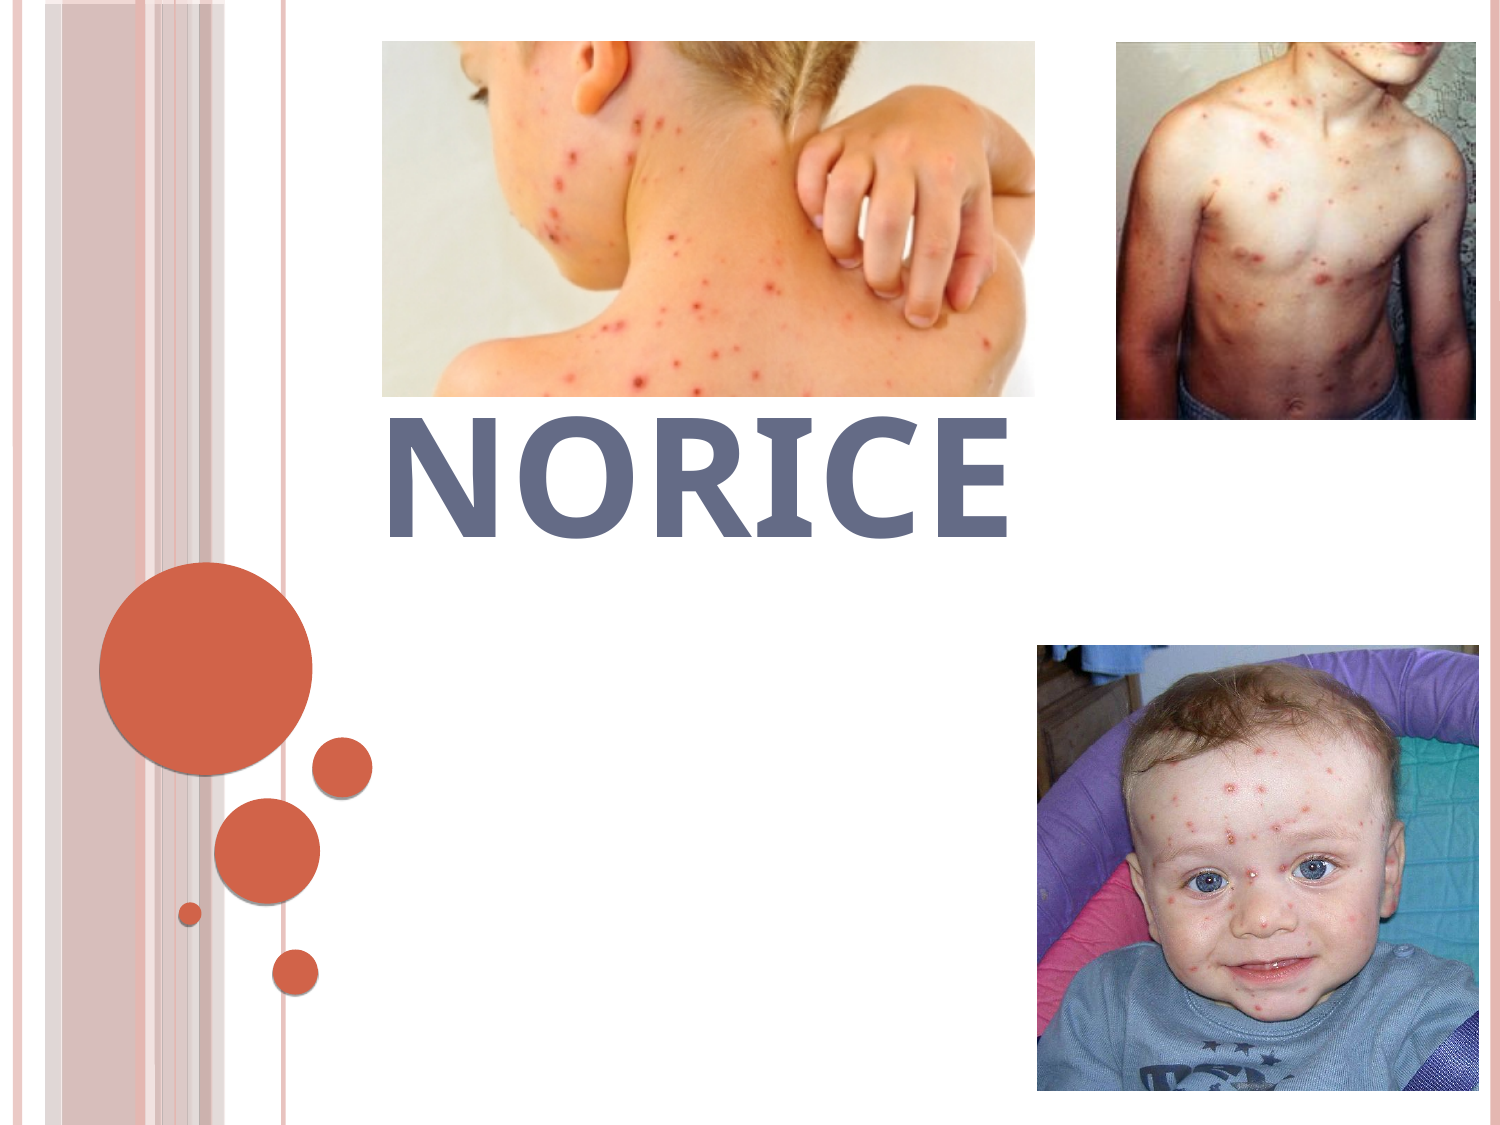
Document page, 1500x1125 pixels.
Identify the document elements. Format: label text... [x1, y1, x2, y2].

picture [382, 41, 1035, 397]
picture [1116, 42, 1476, 420]
title NORICE [360, 267, 1373, 578]
picture [1037, 645, 1479, 1091]
